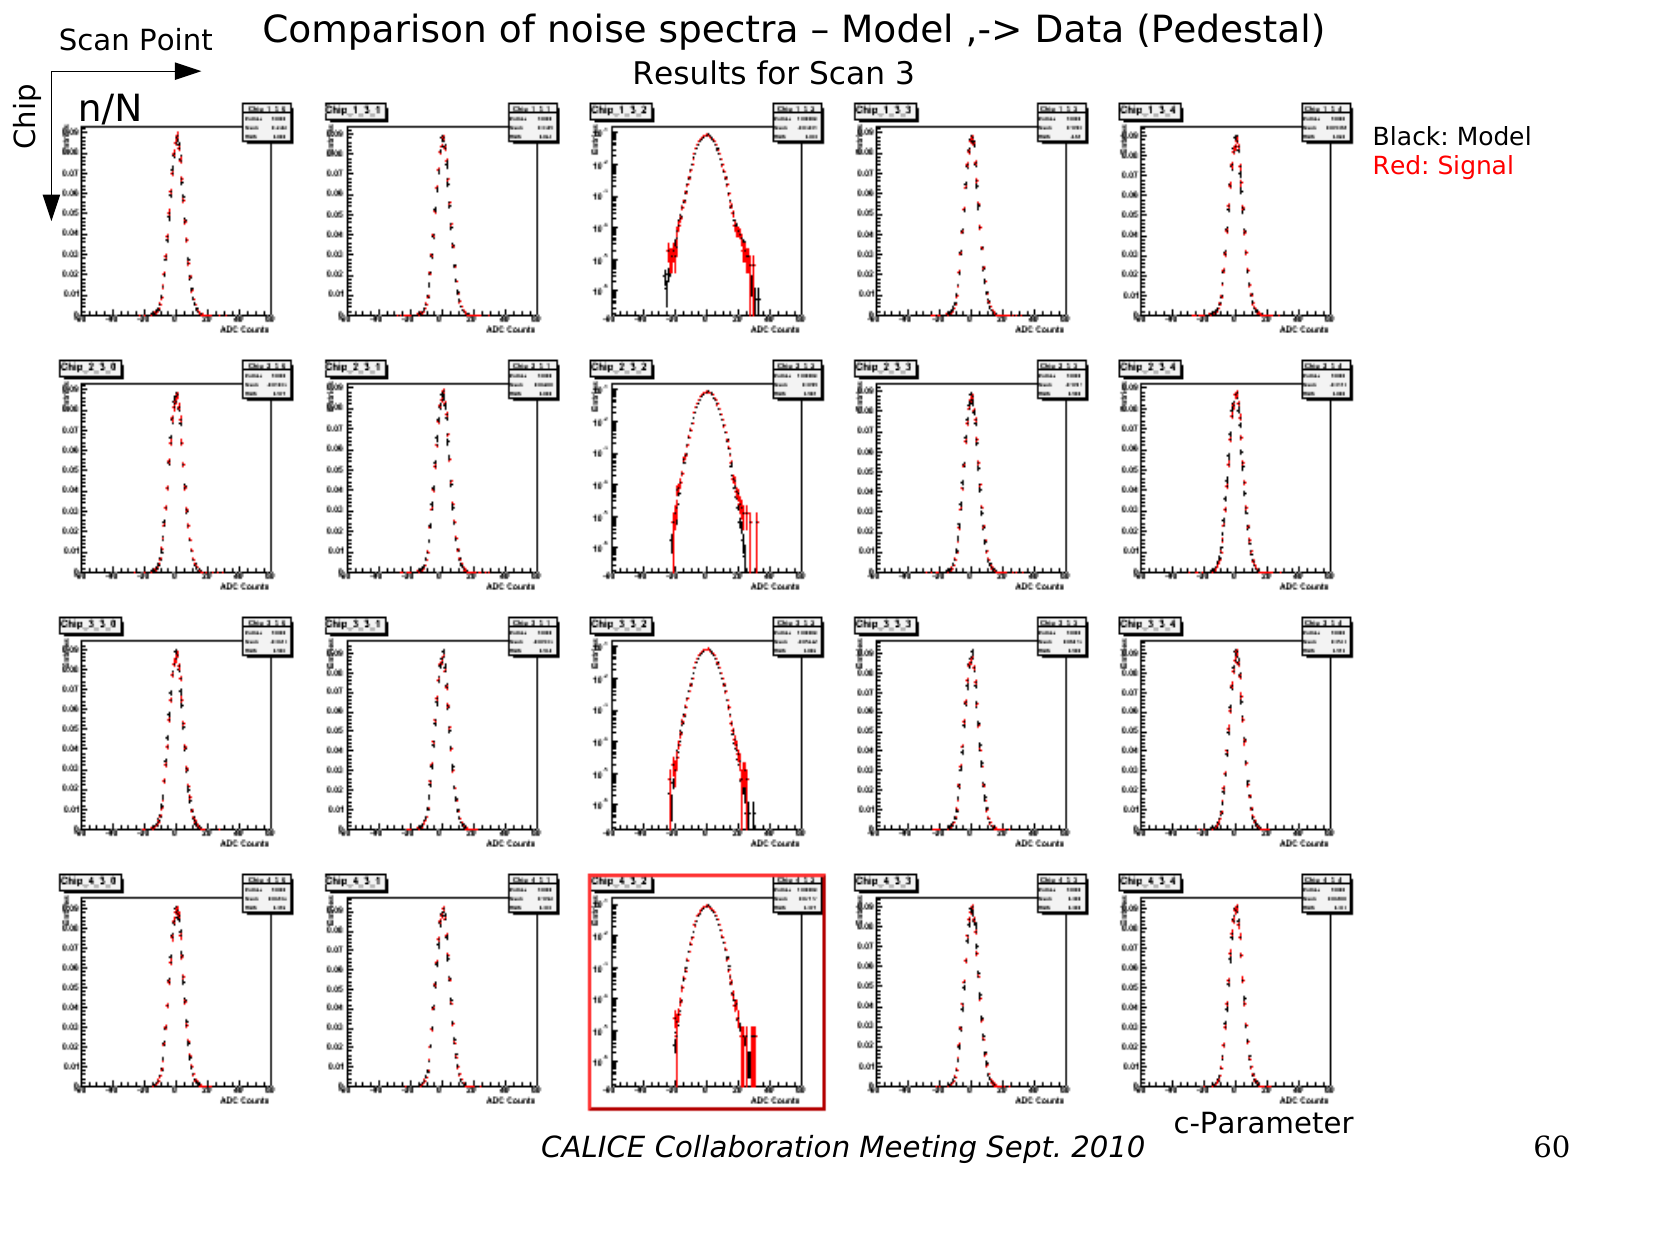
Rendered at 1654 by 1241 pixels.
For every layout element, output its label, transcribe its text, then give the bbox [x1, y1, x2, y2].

text_box n/N [63, 79, 158, 139]
picture [46, 94, 51, 194]
text_box Comparison of noise spectra – Model ,-> Data (Pedestal) [247, 0, 1342, 59]
text_box Chip [0, 59, 50, 165]
text_box c-Parameter [1158, 1099, 1369, 1149]
text_box Results for Scan 3 [617, 59, 931, 100]
picture [46, 94, 1370, 1122]
text_box Scan Point [44, 15, 238, 66]
text_box [1312, 366, 1352, 450]
text_box [57, 85, 63, 123]
text_box Black: Model Red: Signal [1357, 114, 1555, 189]
